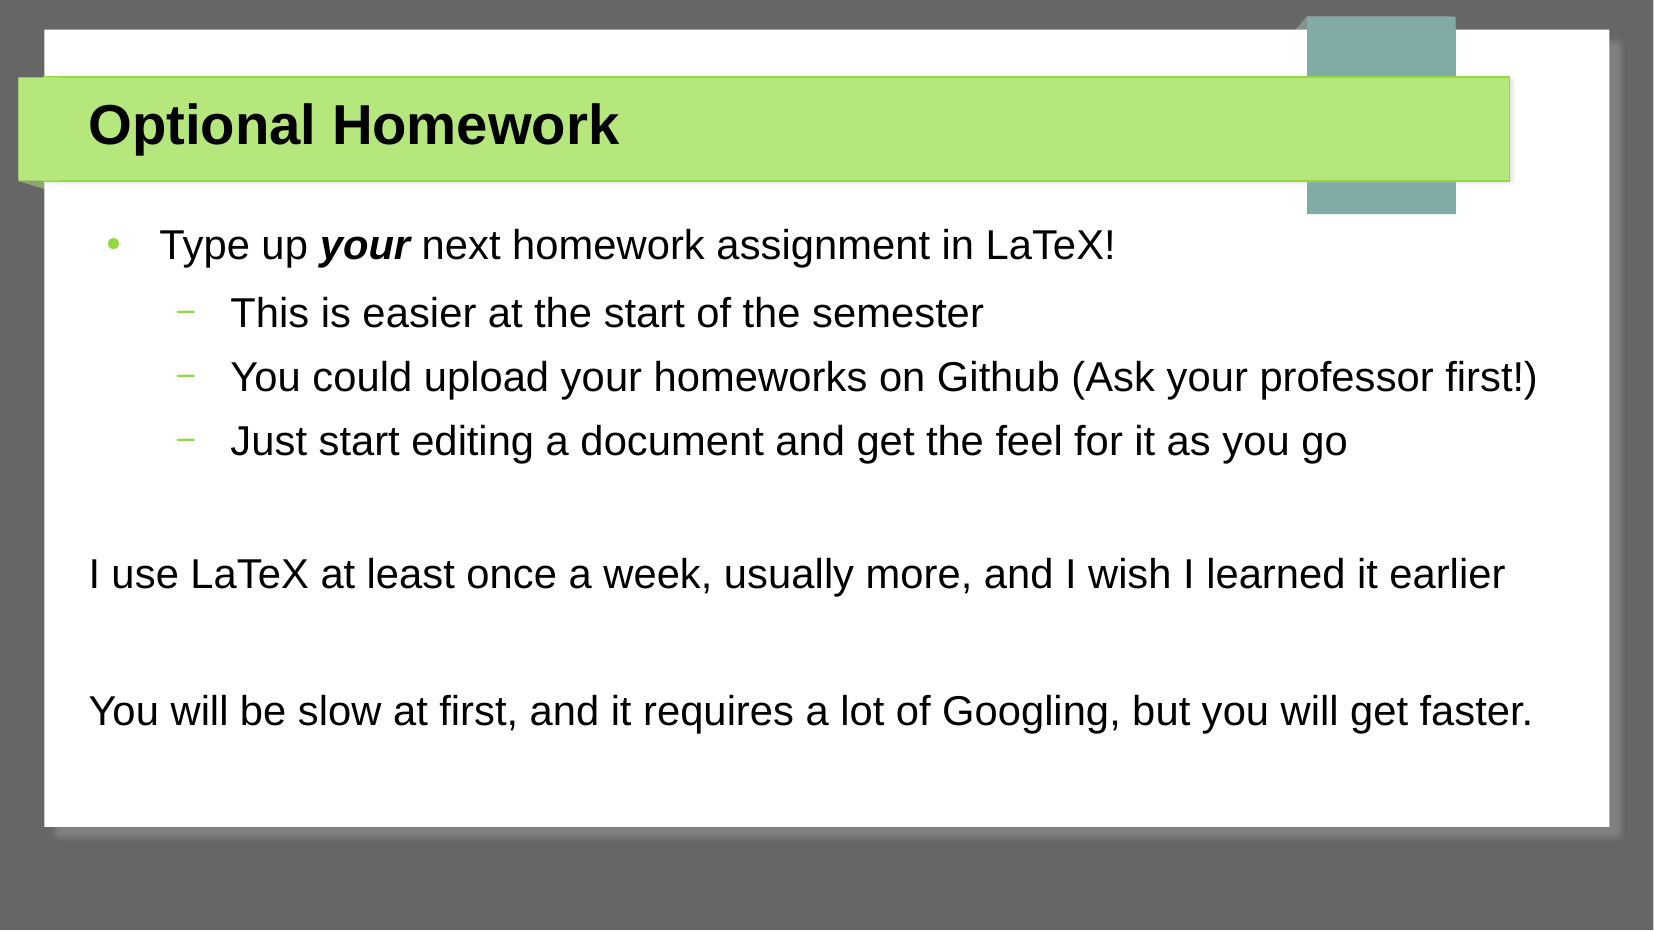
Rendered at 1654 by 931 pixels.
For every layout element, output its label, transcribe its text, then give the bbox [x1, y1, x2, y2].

title Optional Homework [88, 73, 1506, 178]
list Type up your next homework assignment in LaTeX! This is easier at the start of the semester You could upload your homeworks on Github (Ask your professor first!) Just start editing a document and get the feel for it as you go I use LaTeX at least once a week, usually more, and I wish I learned it earlier You will be slow at first, and it requires a lot of Googling, but you will get faster. [88, 221, 1565, 813]
